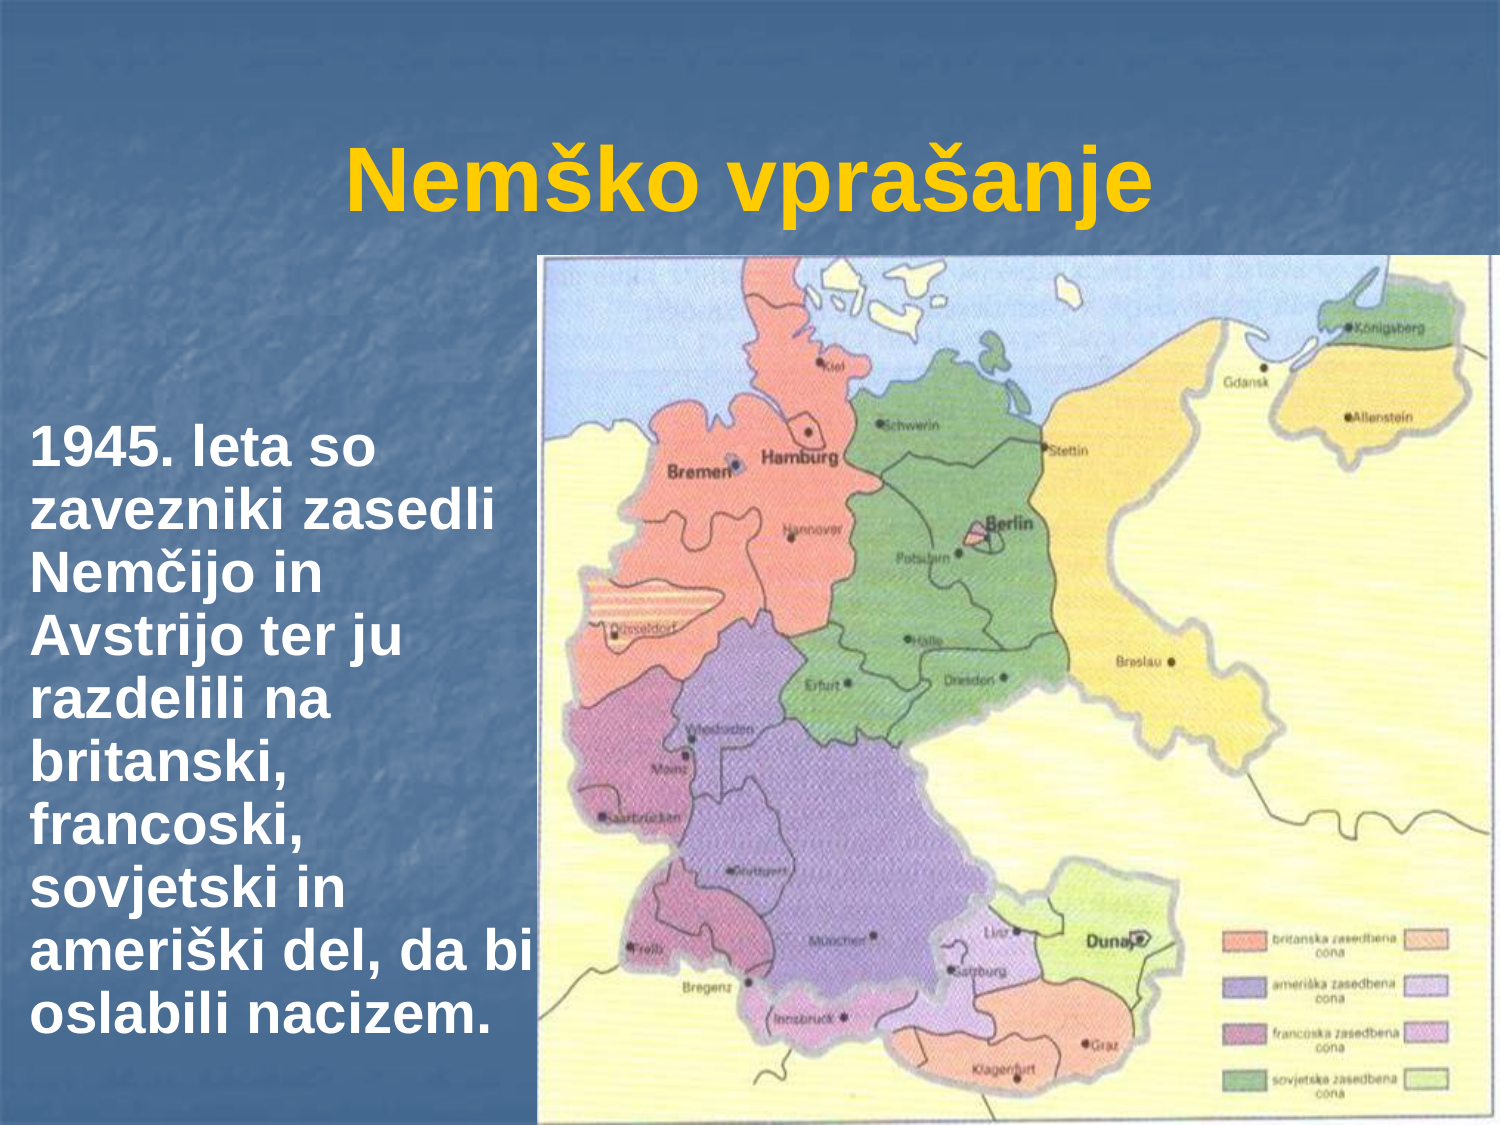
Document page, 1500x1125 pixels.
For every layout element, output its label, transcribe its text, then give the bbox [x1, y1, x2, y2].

list 1945. leta so zavezniki zasedli Nemčijo in Avstrijo ter ju razdelili na britanski, francoski, sovjetski in ameriški del, da bi oslabili nacizem. [0, 408, 537, 1084]
title Nemško vprašanje [75, 62, 1425, 288]
picture [0, 0, 1500, 1125]
